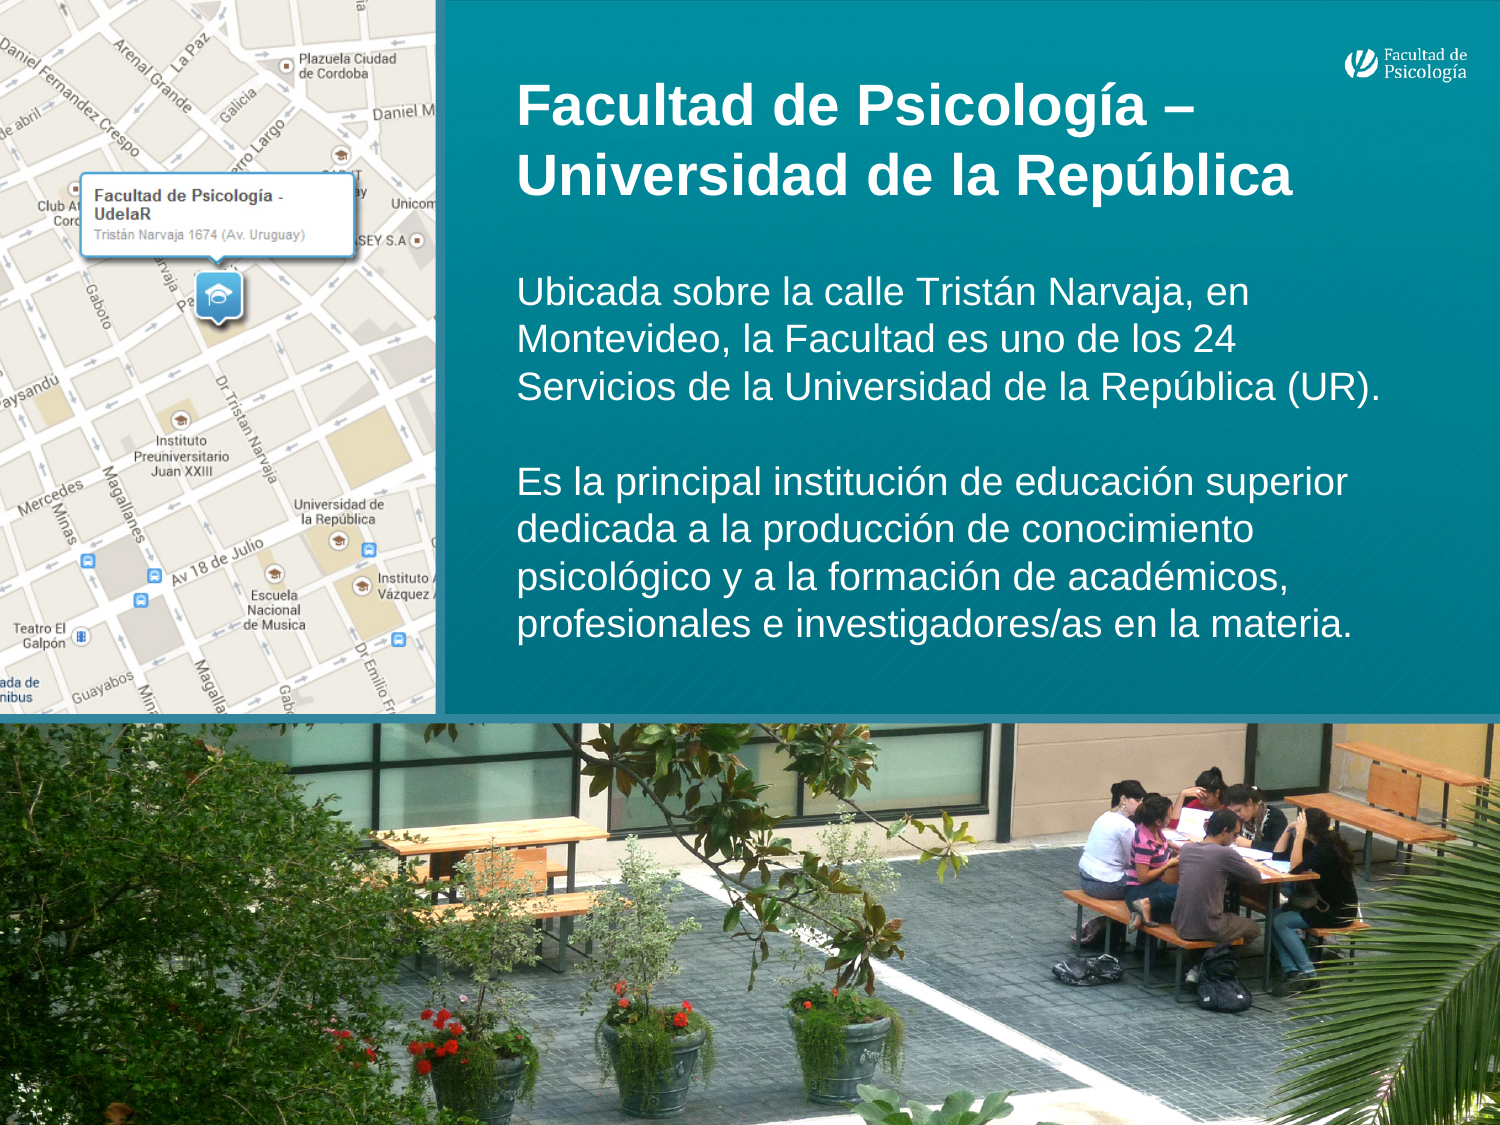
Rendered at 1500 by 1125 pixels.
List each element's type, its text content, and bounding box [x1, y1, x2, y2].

title Facultad de Psicología – Universidad de la República [501, 59, 1367, 217]
picture [446, 0, 1500, 714]
picture [0, 0, 435, 714]
picture [0, 724, 1500, 1125]
text_box Ubicada sobre la calle Tristán Narvaja, en Montevideo, la Facultad es uno de los 24 Servicios de la Universidad de la República (UR). Es la principal institución de educación superior dedicada a la producción de conocimiento psicológico y a la formación de académicos, profesionales e investigadores/as en la materia. [501, 258, 1424, 654]
